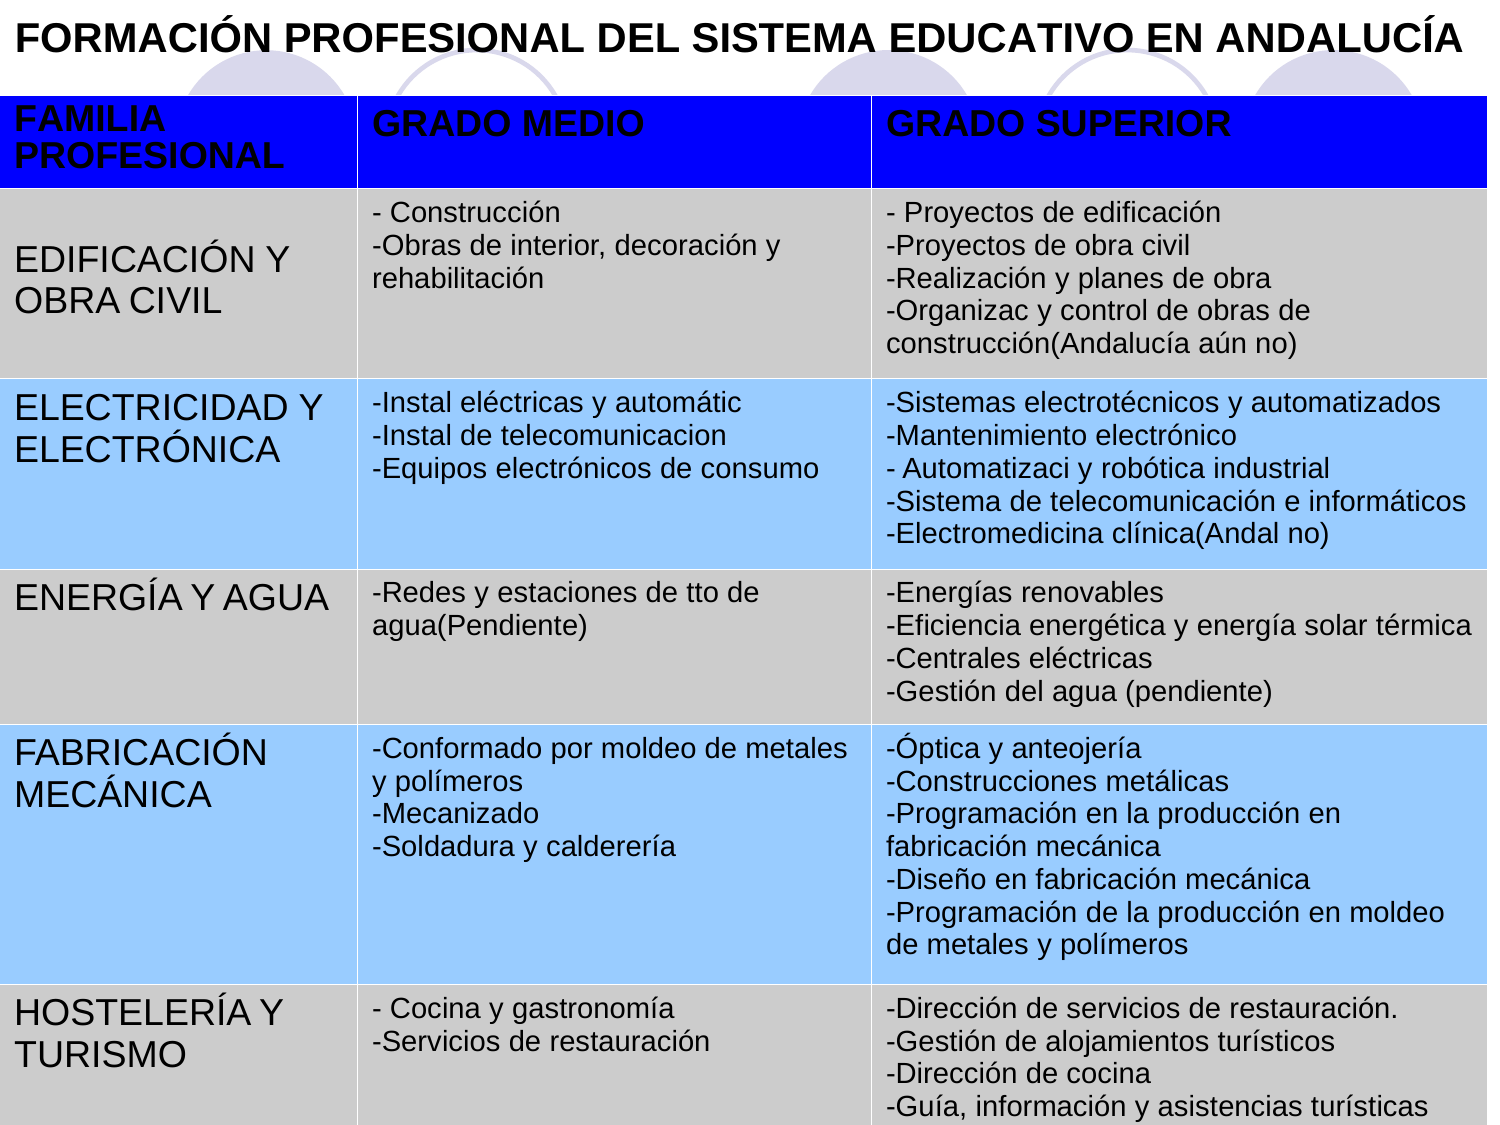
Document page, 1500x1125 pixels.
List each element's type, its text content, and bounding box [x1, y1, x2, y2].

table_cell -Sistemas electrotécnicos y automatizados -Mantenimiento electrónico - Automatizaci y robótica industrial -Sistema de telecomunicación e informáticos -Electromedicina clínica(Andal no) [872, 379, 1487, 569]
table_cell - Proyectos de edificación -Proyectos de obra civil -Realización y planes de obra -Organizac y control de obras de construcción(Andalucía aún no) [872, 189, 1487, 378]
table_cell -Instal eléctricas y automátic -Instal de telecomunicacion -Equipos electrónicos de consumo [358, 379, 871, 569]
table_cell EDIFICACIÓN Y OBRA CIVIL [0, 189, 357, 378]
table_cell ENERGÍA Y AGUA [0, 570, 357, 724]
table_header GRADO SUPERIOR [872, 96, 1487, 188]
table_cell ELECTRICIDAD Y ELECTRÓNICA [0, 379, 357, 569]
table_cell -Dirección de servicios de restauración. -Gestión de alojamientos turísticos -Dirección de cocina -Guía, información y asistencias turísticas -Agencia de viajes y gestión de eventos [872, 985, 1487, 1125]
table_cell -Conformado por moldeo de metales y polímeros -Mecanizado -Soldadura y calderería [358, 725, 871, 984]
title FORMACIÓN PROFESIONAL DEL SISTEMA EDUCATIVO EN ANDALUCÍA [0, 0, 1489, 95]
table_cell - Cocina y gastronomía -Servicios de restauración [358, 985, 871, 1125]
table_cell HOSTELERÍA Y TURISMO [0, 985, 357, 1125]
table_header FAMILIA PROFESIONAL [0, 96, 357, 188]
table_cell - Construcción -Obras de interior, decoración y rehabilitación [358, 189, 871, 378]
table_cell -Energías renovables -Eficiencia energética y energía solar térmica -Centrales eléctricas -Gestión del agua (pendiente) [872, 570, 1487, 724]
table_cell FABRICACIÓN MECÁNICA [0, 725, 357, 984]
table_header GRADO MEDIO [358, 96, 871, 188]
table_cell -Redes y estaciones de tto de agua(Pendiente) [358, 570, 871, 724]
table_cell -Óptica y anteojería -Construcciones metálicas -Programación en la producción en fabricación mecánica -Diseño en fabricación mecánica -Programación de la producción en moldeo de metales y polímeros [872, 725, 1487, 984]
